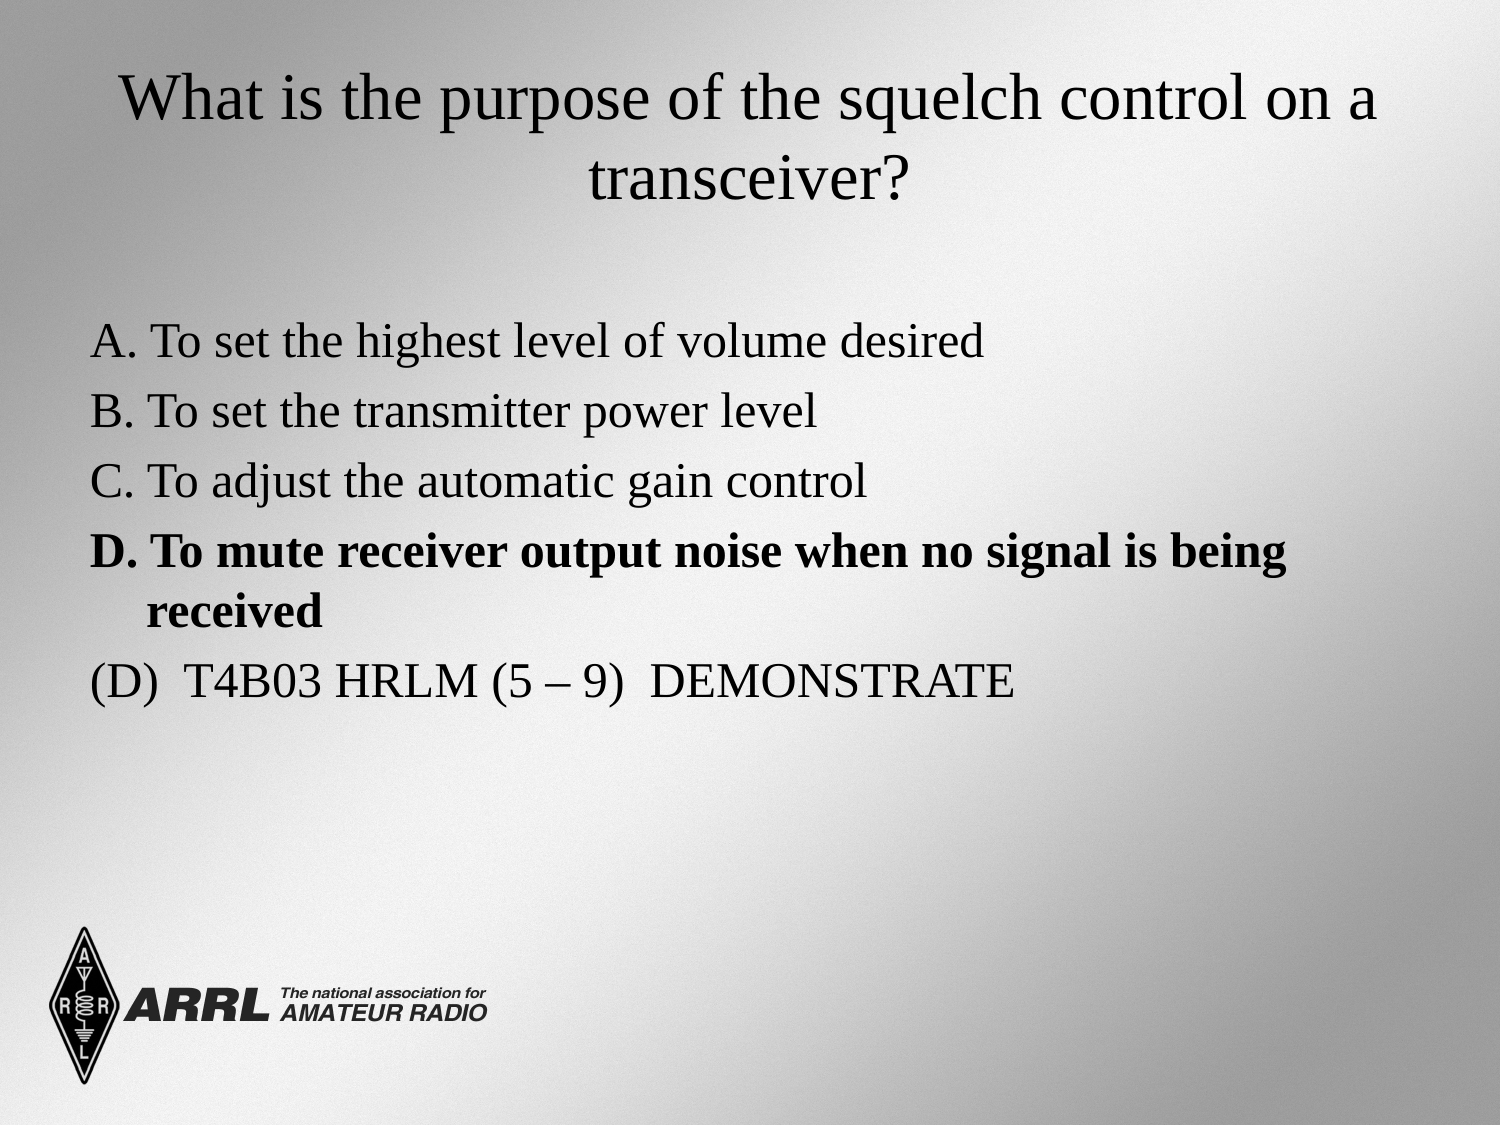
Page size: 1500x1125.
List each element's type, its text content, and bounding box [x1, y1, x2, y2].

list A. To set the highest level of volume desired B. To set the transmitter power level C. To adjust the automatic gain control D. To mute receiver output noise when no signal is being received (D) T4B03 HRLM (5 – 9) DEMONSTRATE [75, 299, 1425, 1005]
picture [0, 0, 1500, 1125]
title What is the purpose of the squelch control on a transceiver? [75, 45, 1425, 233]
